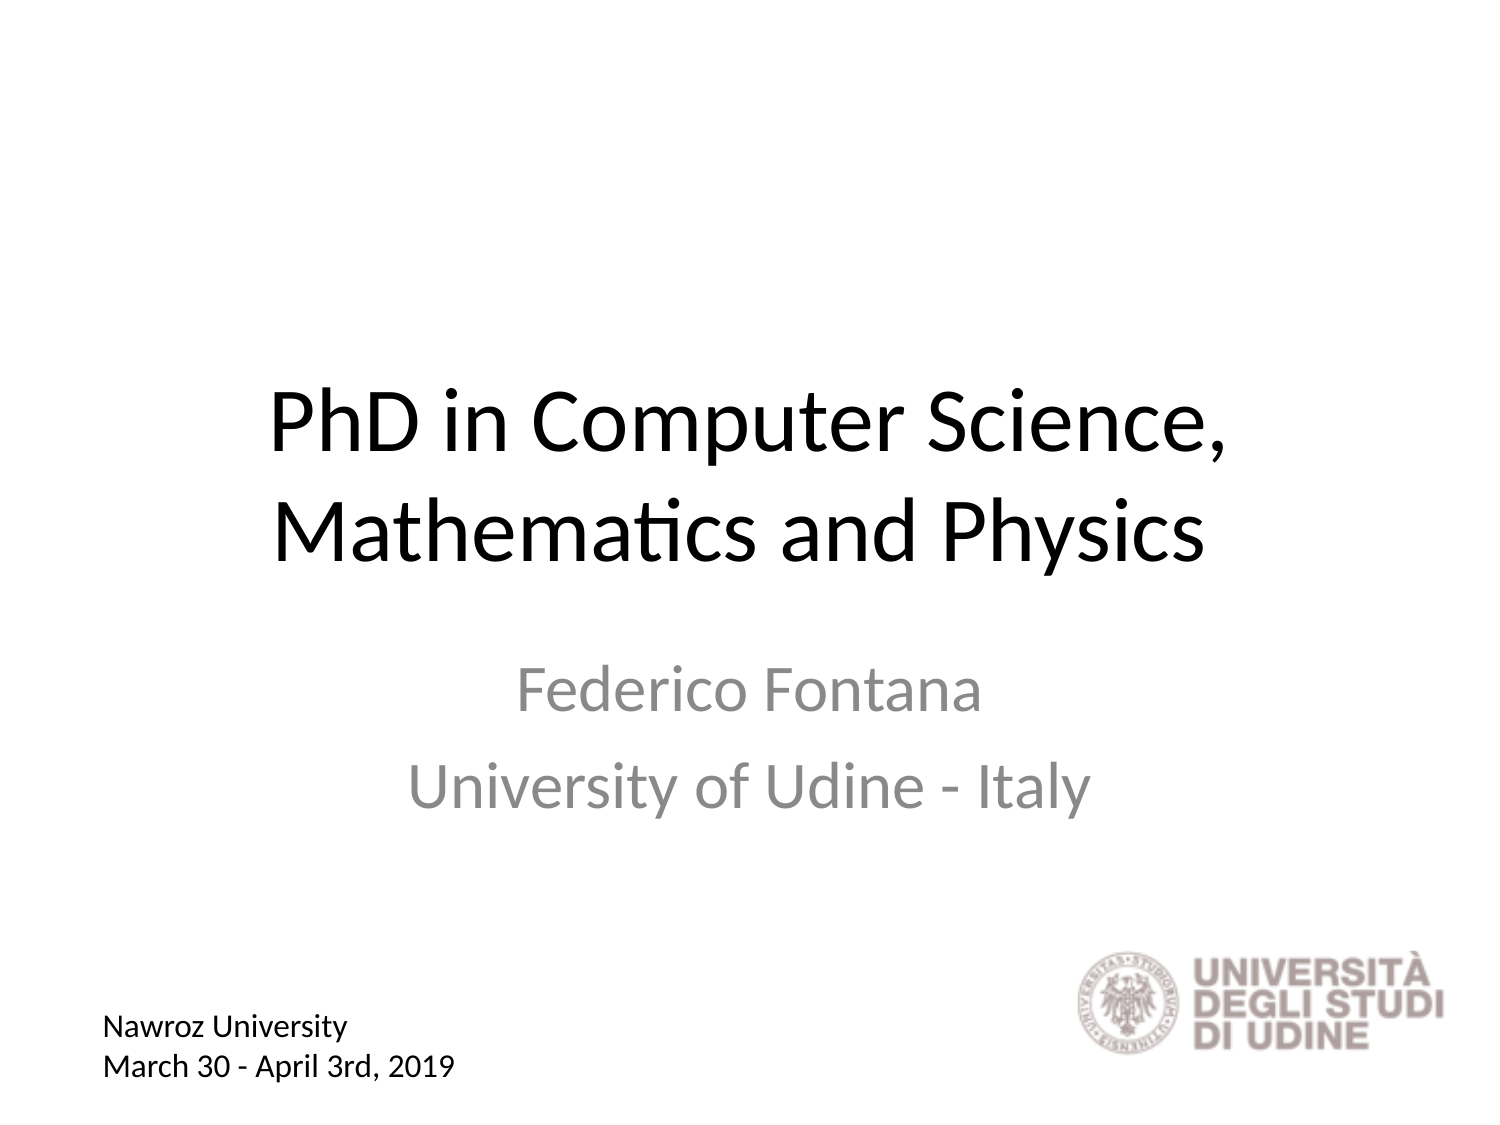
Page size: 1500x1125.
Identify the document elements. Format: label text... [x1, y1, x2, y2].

title PhD in Computer Science, Mathematics and Physics [112, 349, 1388, 591]
text_box Nawroz University March 30 - April 3rd, 2019 [87, 997, 476, 1094]
subtitle Federico Fontana University of Udine - Italy [225, 637, 1276, 925]
picture [1076, 950, 1447, 1058]
